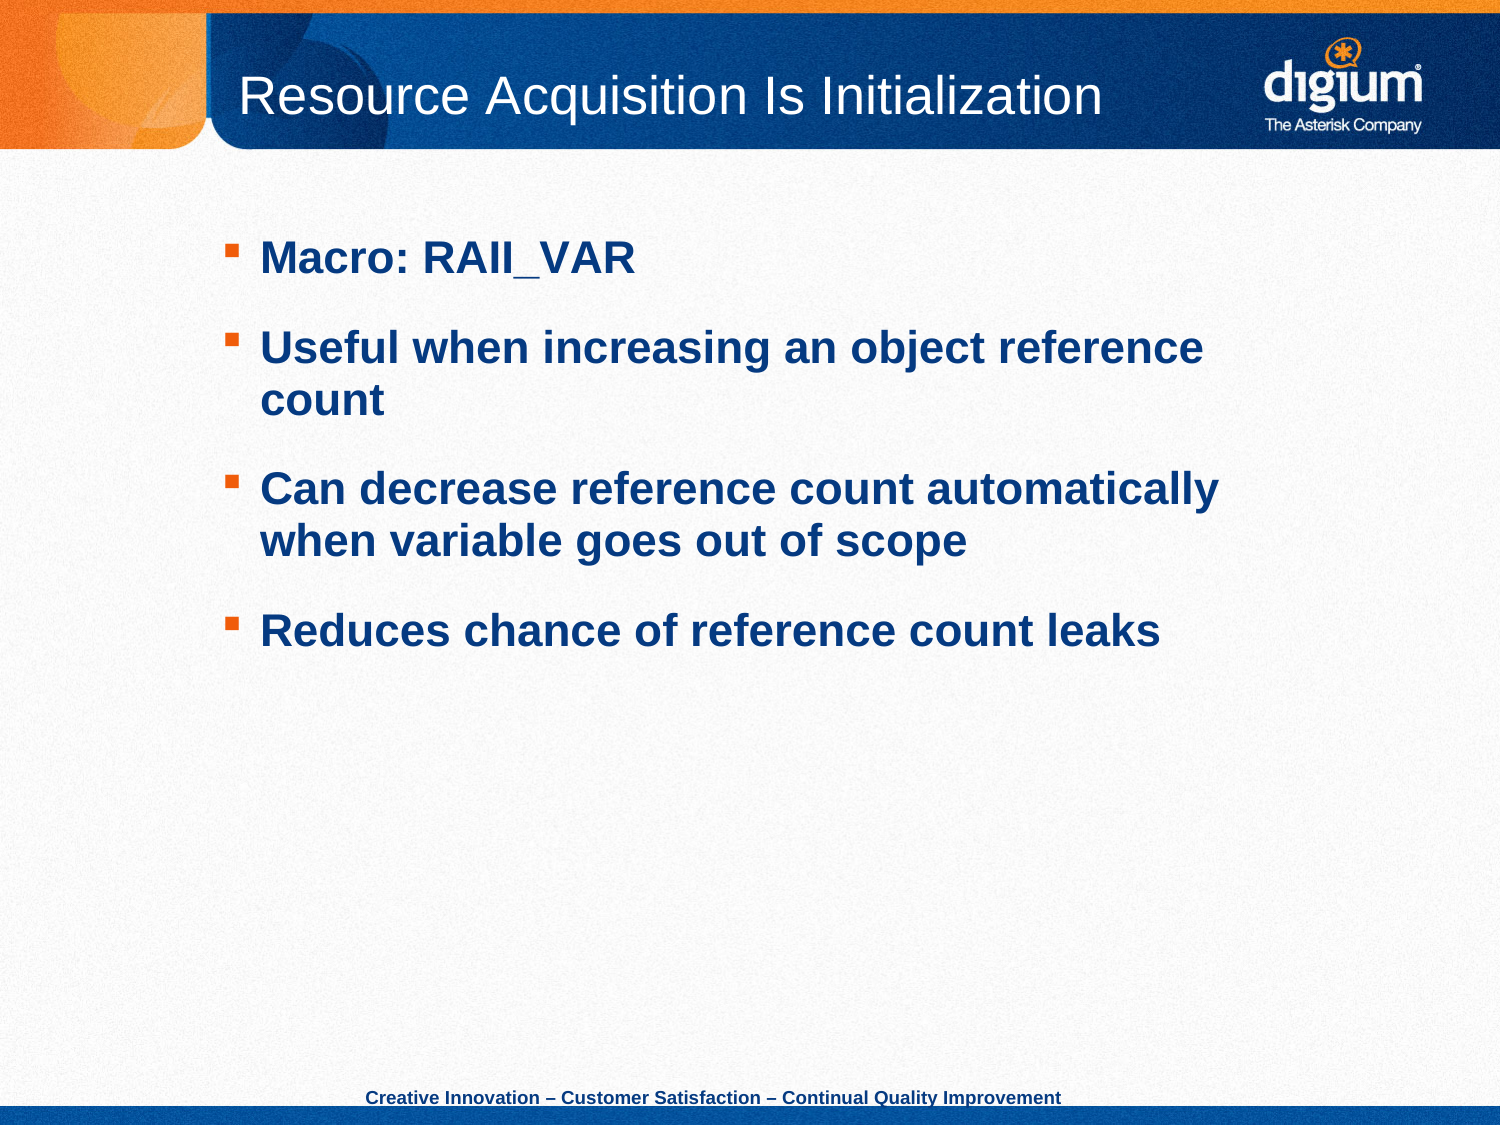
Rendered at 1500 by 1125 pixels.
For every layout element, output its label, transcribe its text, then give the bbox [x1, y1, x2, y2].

title Resource Acquisition Is Initialization [238, 27, 1243, 127]
list Macro: RAII_VAR Useful when increasing an object reference count Can decrease reference count automatically when variable goes out of scope Reduces chance of reference count leaks [206, 224, 1301, 967]
picture [0, 0, 1500, 1125]
